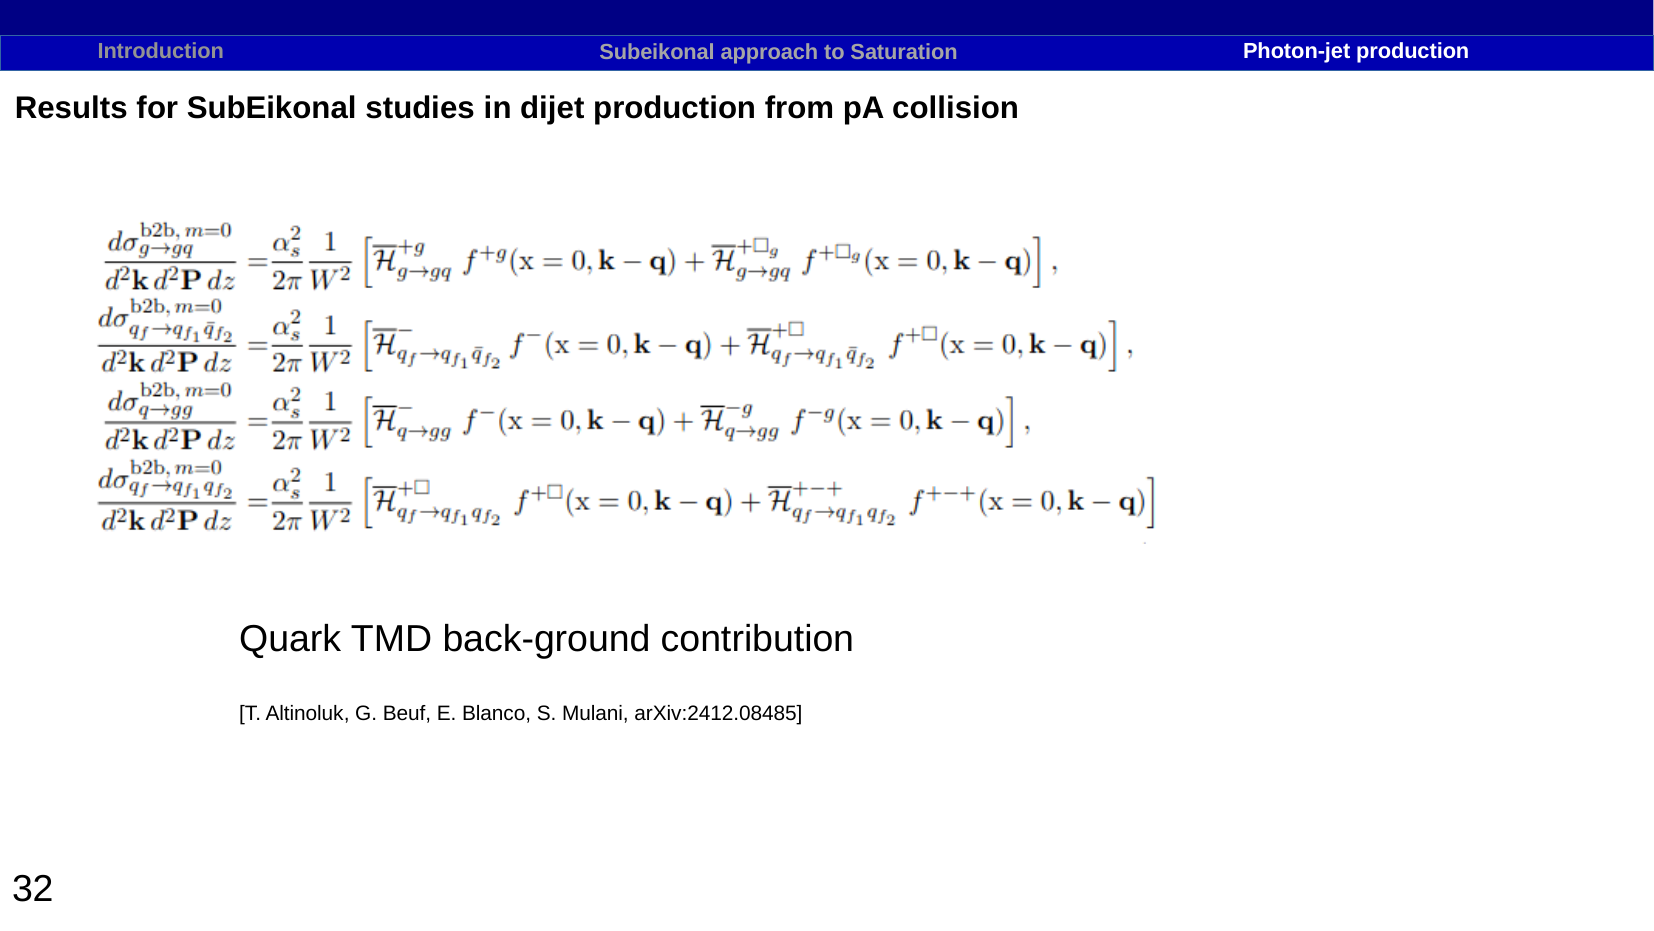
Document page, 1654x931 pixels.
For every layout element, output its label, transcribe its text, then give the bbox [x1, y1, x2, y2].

text_box Introduction [82, 31, 697, 71]
text_box Results for SubEikonal studies in dijet production from pA collision [0, 82, 1323, 182]
text_box [T. Altinoluk, G. Beuf, E. Blanco, S. Mulani, arXiv:2412.08485] [224, 694, 957, 733]
text_box 1 [0, 860, 626, 931]
text_box Photon-jet production [1228, 31, 1524, 71]
text_box Quark TMD back-ground contribution [224, 609, 981, 709]
text_box Subeikonal approach to Saturation [584, 32, 1199, 80]
text_box [0, 0, 1654, 71]
picture [82, 212, 1163, 544]
